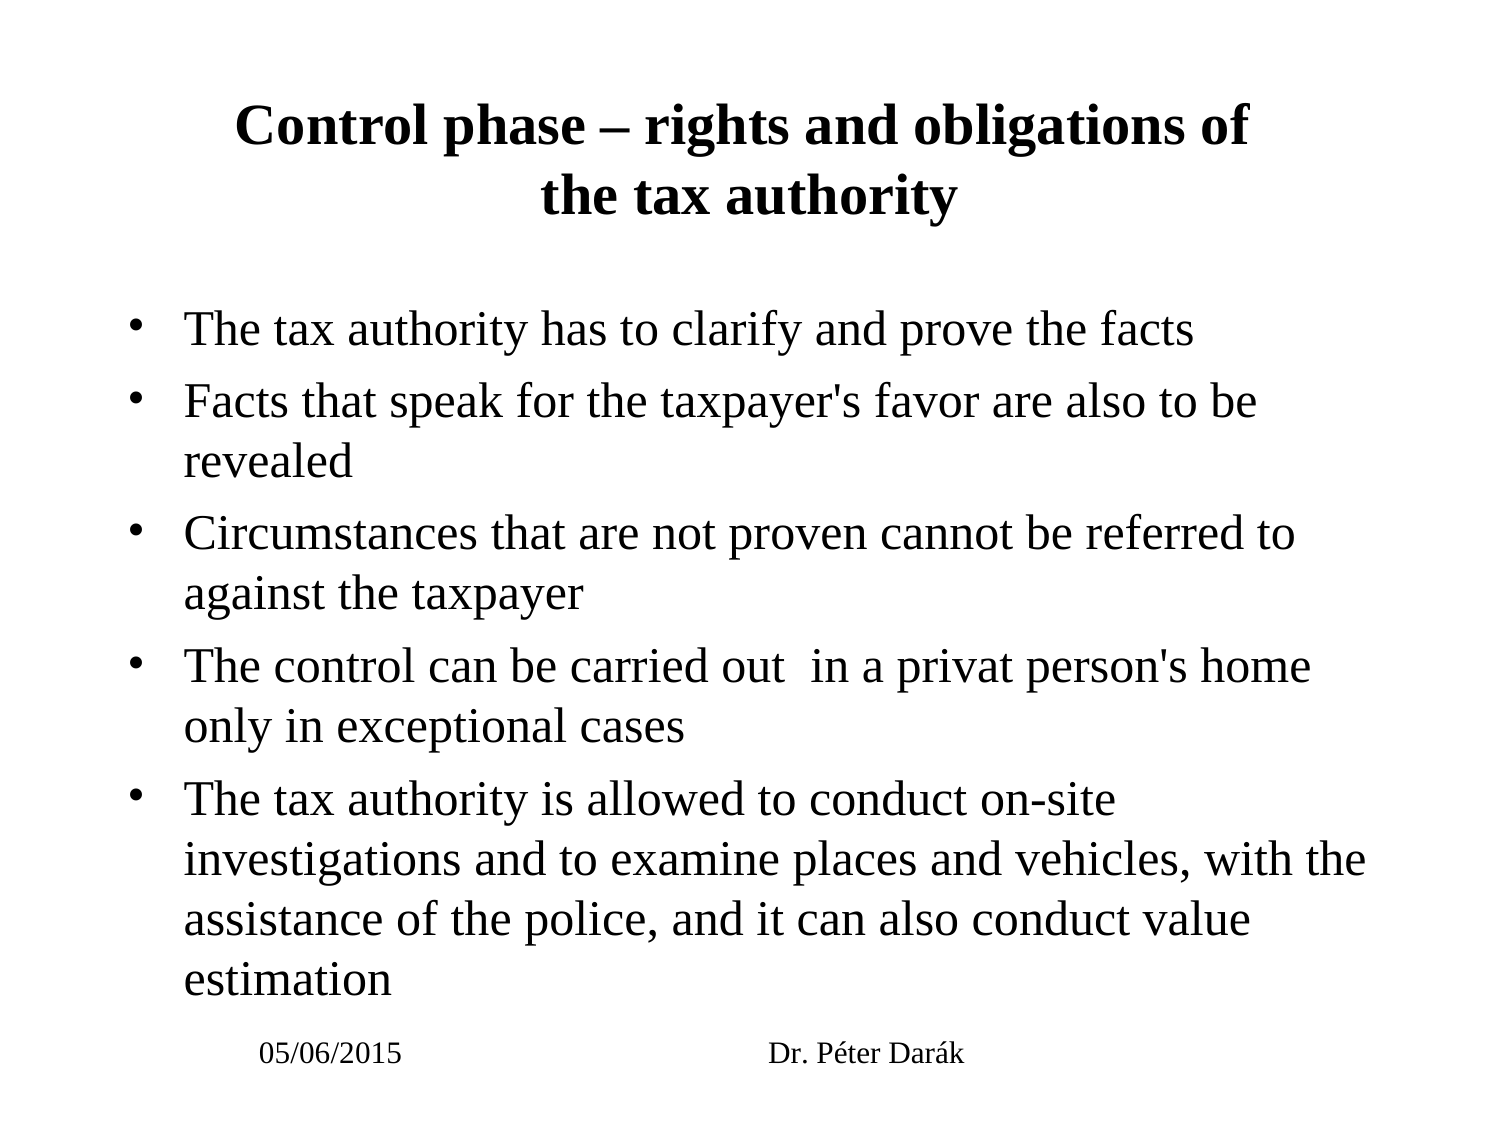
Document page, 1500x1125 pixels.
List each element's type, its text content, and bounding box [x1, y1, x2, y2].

title Control phase – rights and obligations of the tax authority [112, 99, 1388, 213]
list The tax authority has to clarify and prove the facts Facts that speak for the taxpayer's favor are also to be revealed Circumstances that are not proven cannot be referred to against the taxpayer The control can be carried out in a privat person's home only in exceptional cases The tax authority is allowed to conduct on-site investigations and to examine places and vehicles, with the assistance of the police, and it can also conduct value estimation [112, 287, 1388, 1025]
